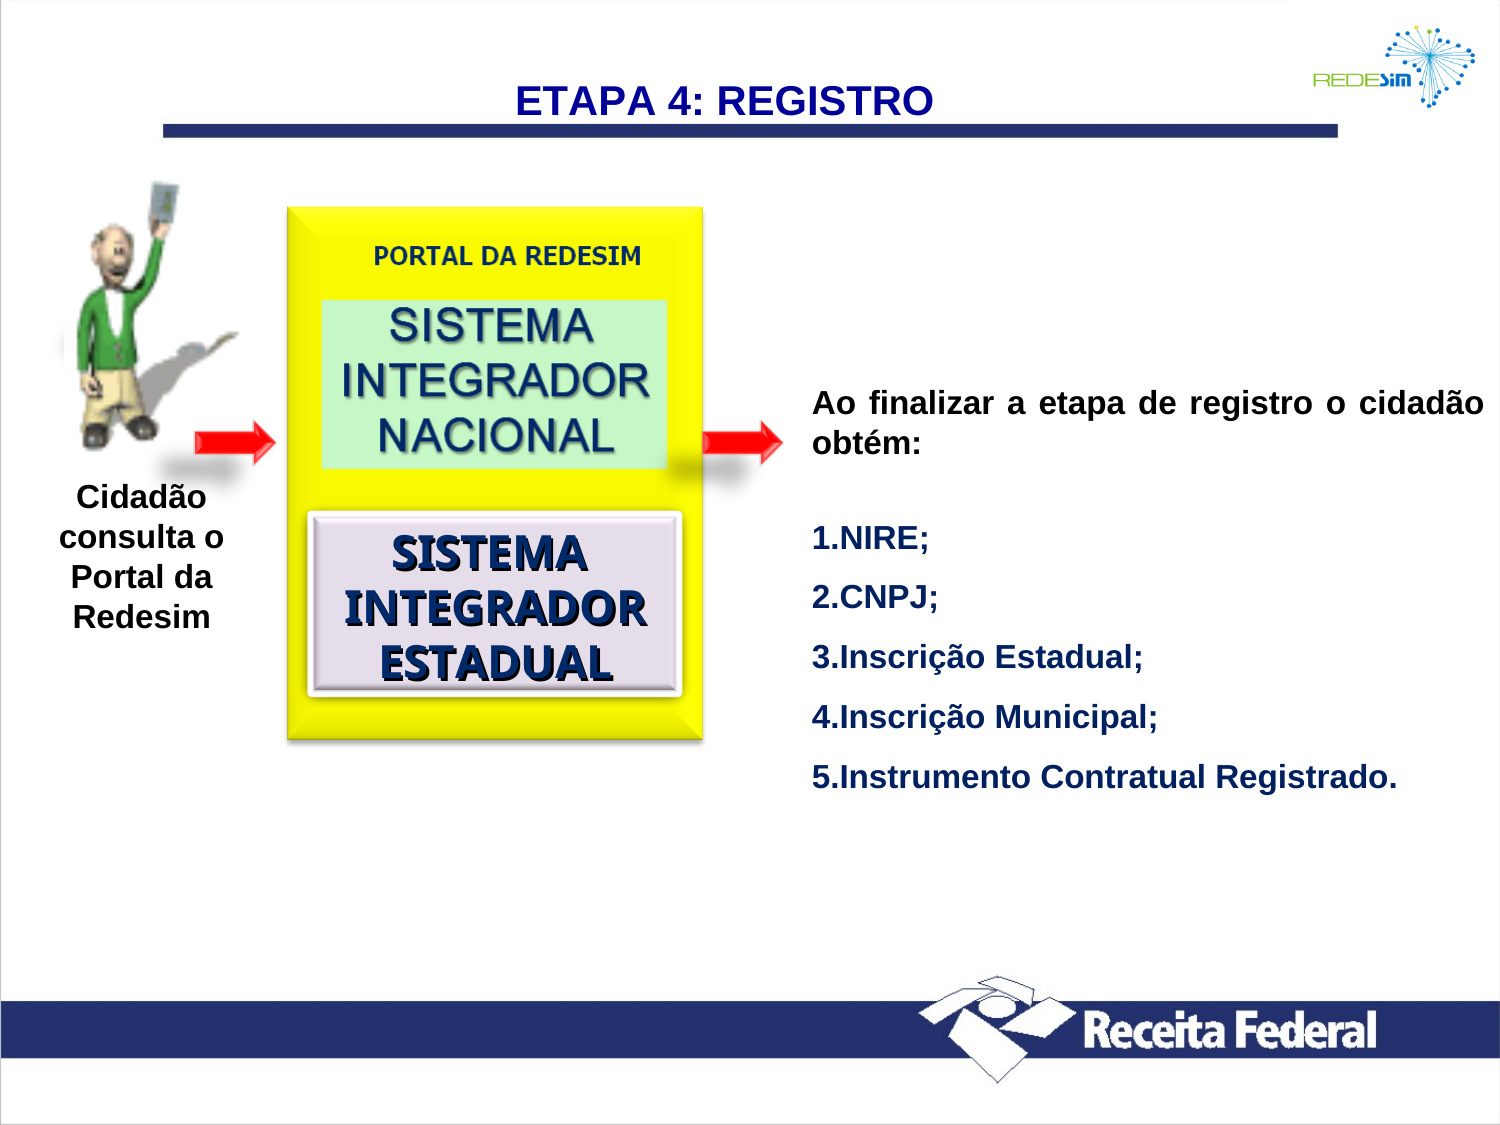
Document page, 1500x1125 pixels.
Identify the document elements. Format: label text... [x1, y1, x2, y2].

text_box SISTEMA INTEGRADOR ESTADUAL [312, 515, 678, 693]
picture [0, 0, 1500, 1125]
text_box ETAPA 4: REGISTRO [0, 66, 1450, 132]
text_box Cidadão consulta o Portal da Redesim [0, 467, 278, 644]
text_box Ao finalizar a etapa de registro o cidadão obtém: NIRE; CNPJ; Inscrição Estadual; Inscrição Municipal; Instrumento Contratual Registrado. [797, 373, 1500, 804]
